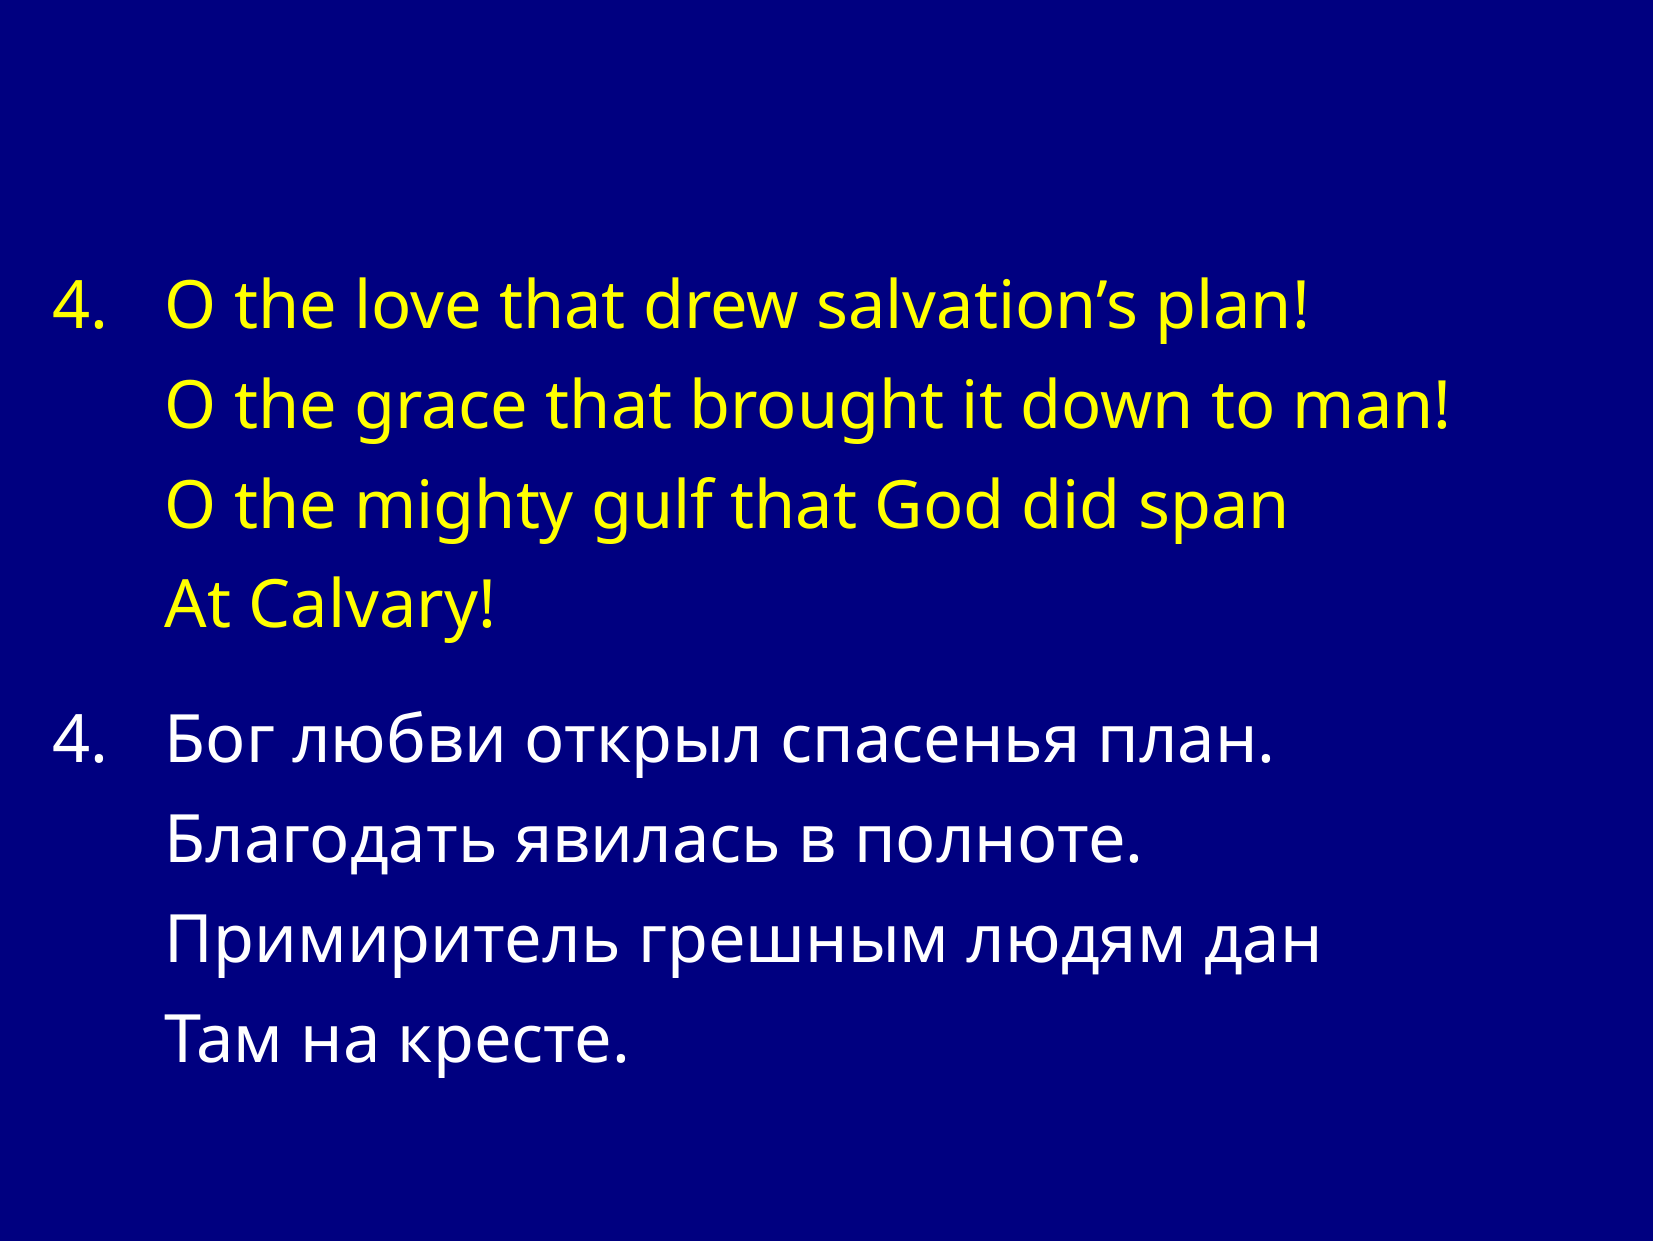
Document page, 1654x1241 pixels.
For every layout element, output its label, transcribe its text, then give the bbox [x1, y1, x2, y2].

text_box 4. Бог любви открыл спасенья план. Благодать явилась в полноте. Примиритель грешным людям дан Там на кресте. [37, 675, 1576, 1163]
text_box 4. O the love that drew salvation’s plan! O the grace that brought it down to man! O the mighty gulf that God did span At Calvary! [37, 150, 1653, 638]
